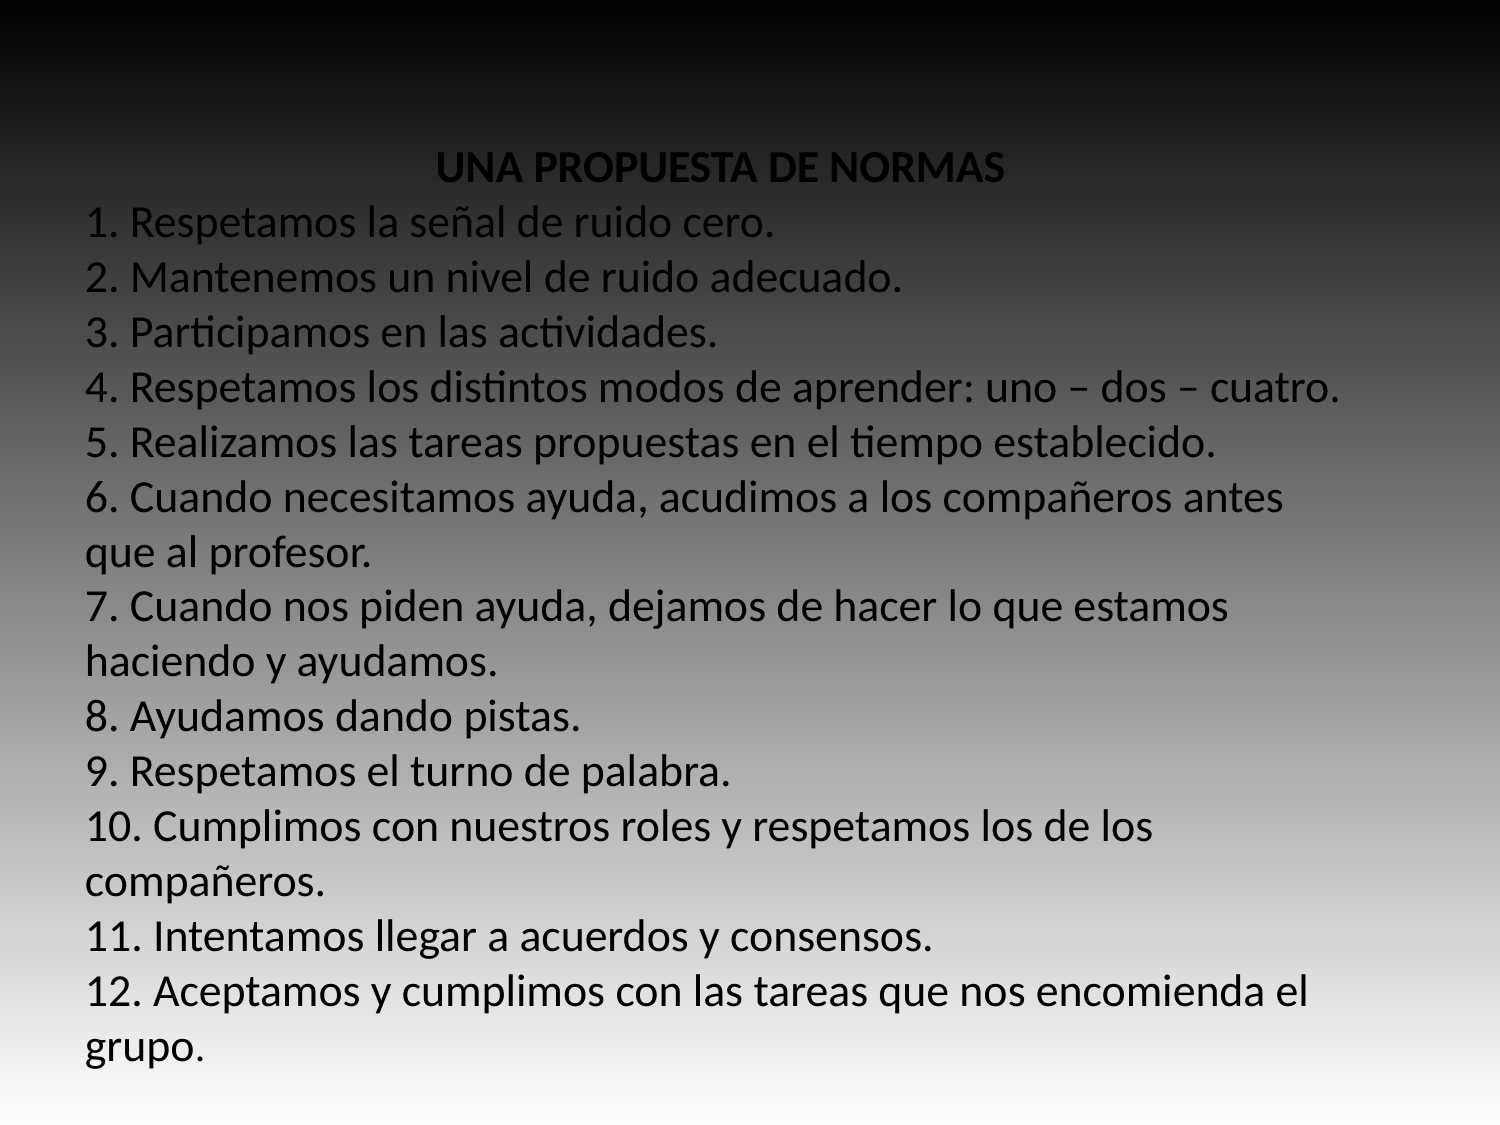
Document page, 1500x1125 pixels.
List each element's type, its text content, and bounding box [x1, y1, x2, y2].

text_box UNA PROPUESTA DE NORMAS 1. Respetamos la señal de ruido cero. 2. Mantenemos un nivel de ruido adecuado. 3. Participamos en las actividades. 4. Respetamos los distintos modos de aprender: uno – dos – cuatro. 5. Realizamos las tareas propuestas en el tiempo establecido. 6. Cuando necesitamos ayuda, acudimos a los compañeros antes que al profesor. 7. Cuando nos piden ayuda, dejamos de hacer lo que estamos haciendo y ayudamos. 8. Ayudamos dando pistas. 9. Respetamos el turno de palabra. 10. Cumplimos con nuestros roles y respetamos los de los compañeros. 11. Intentamos llegar a acuerdos y consensos. 12. Aceptamos y cumplimos con las tareas que nos encomienda el grupo. [70, 128, 1372, 1079]
